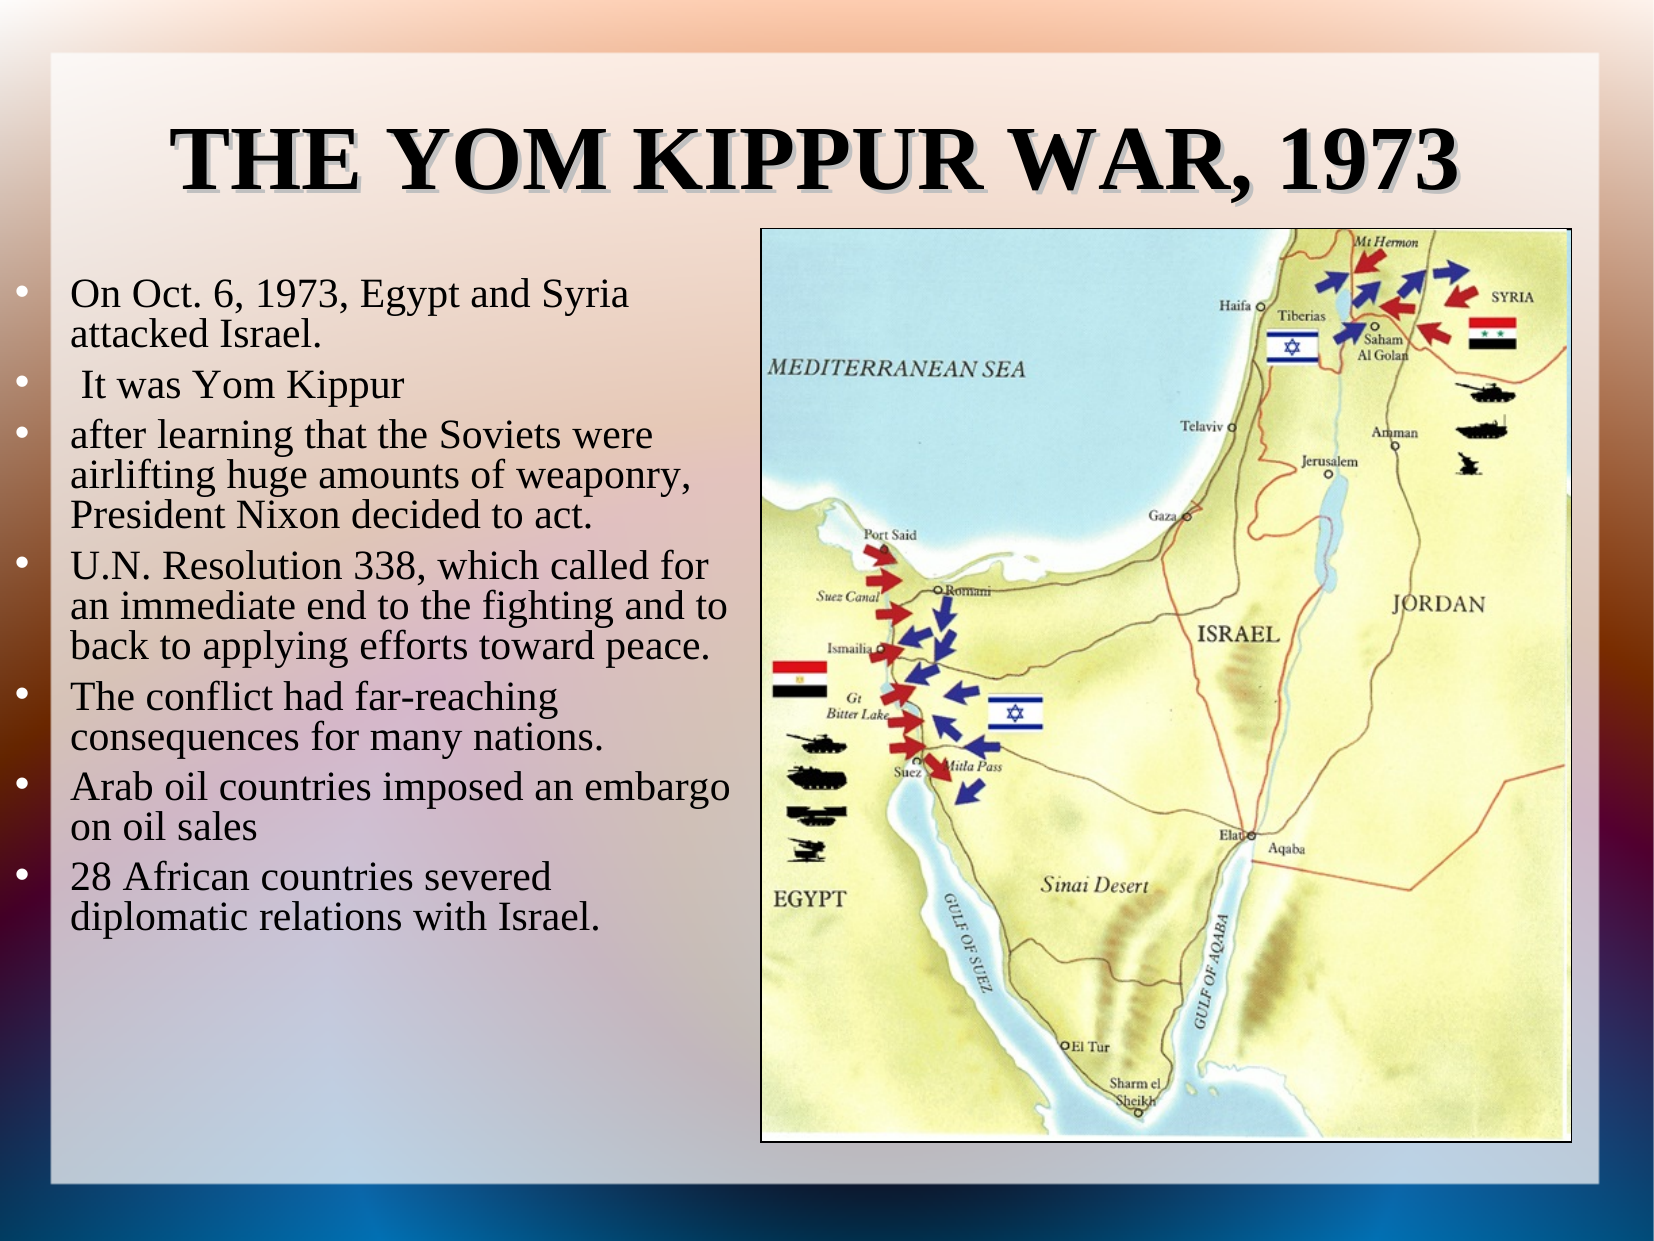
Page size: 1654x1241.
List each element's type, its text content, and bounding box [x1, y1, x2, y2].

title THE YOM KIPPUR WAR, 1973 [82, 49, 1571, 257]
picture [0, 0, 1654, 1241]
list On Oct. 6, 1973, Egypt and Syria attacked Israel. It was Yom Kippur after learning that the Soviets were airlifting huge amounts of weaponry, President Nixon decided to act. U.N. Resolution 338, which called for an immediate end to the fighting and to back to applying efforts toward peace. The conflict had far-reaching consequences for many nations. Arab oil countries imposed an embargo on oil sales 28 African countries severed diplomatic relations with Israel. [0, 268, 749, 1193]
